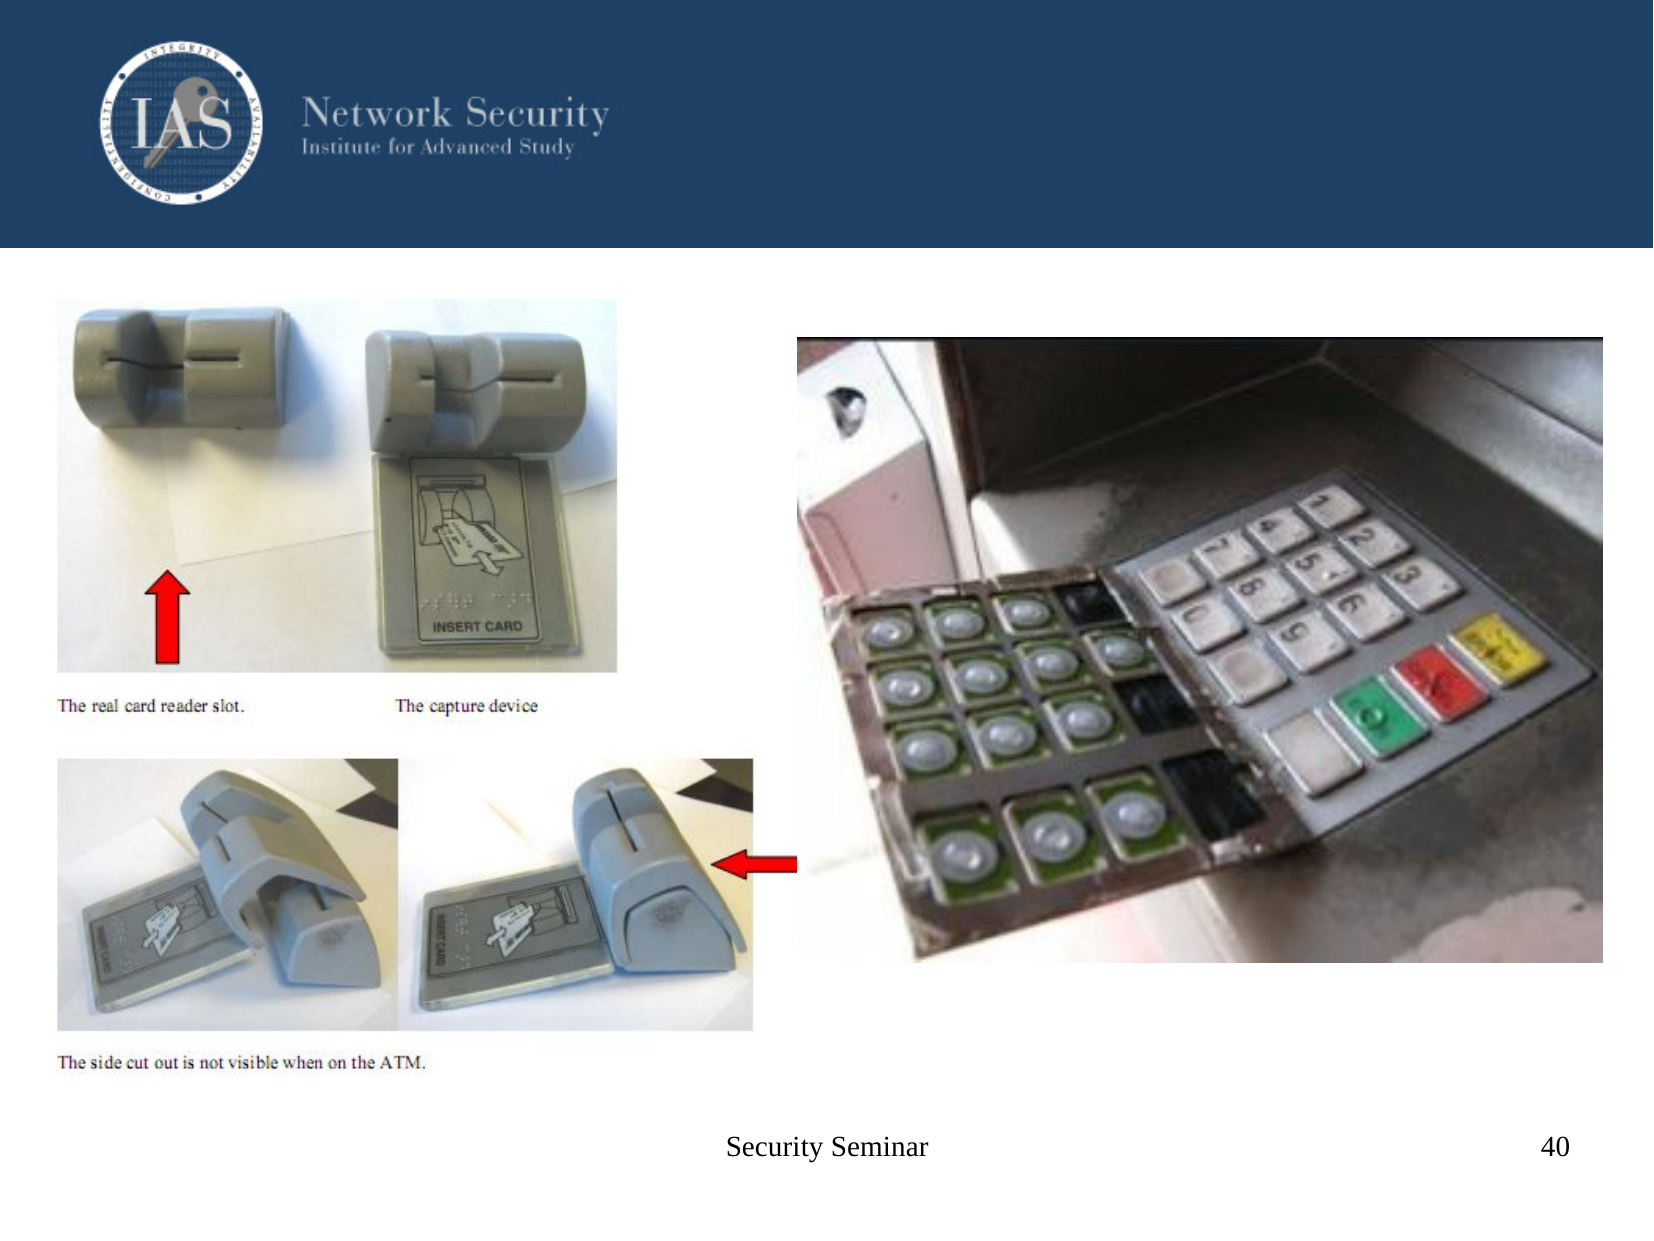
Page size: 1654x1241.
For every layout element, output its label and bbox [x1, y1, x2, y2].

picture [56, 299, 1603, 1086]
picture [0, 0, 1653, 248]
